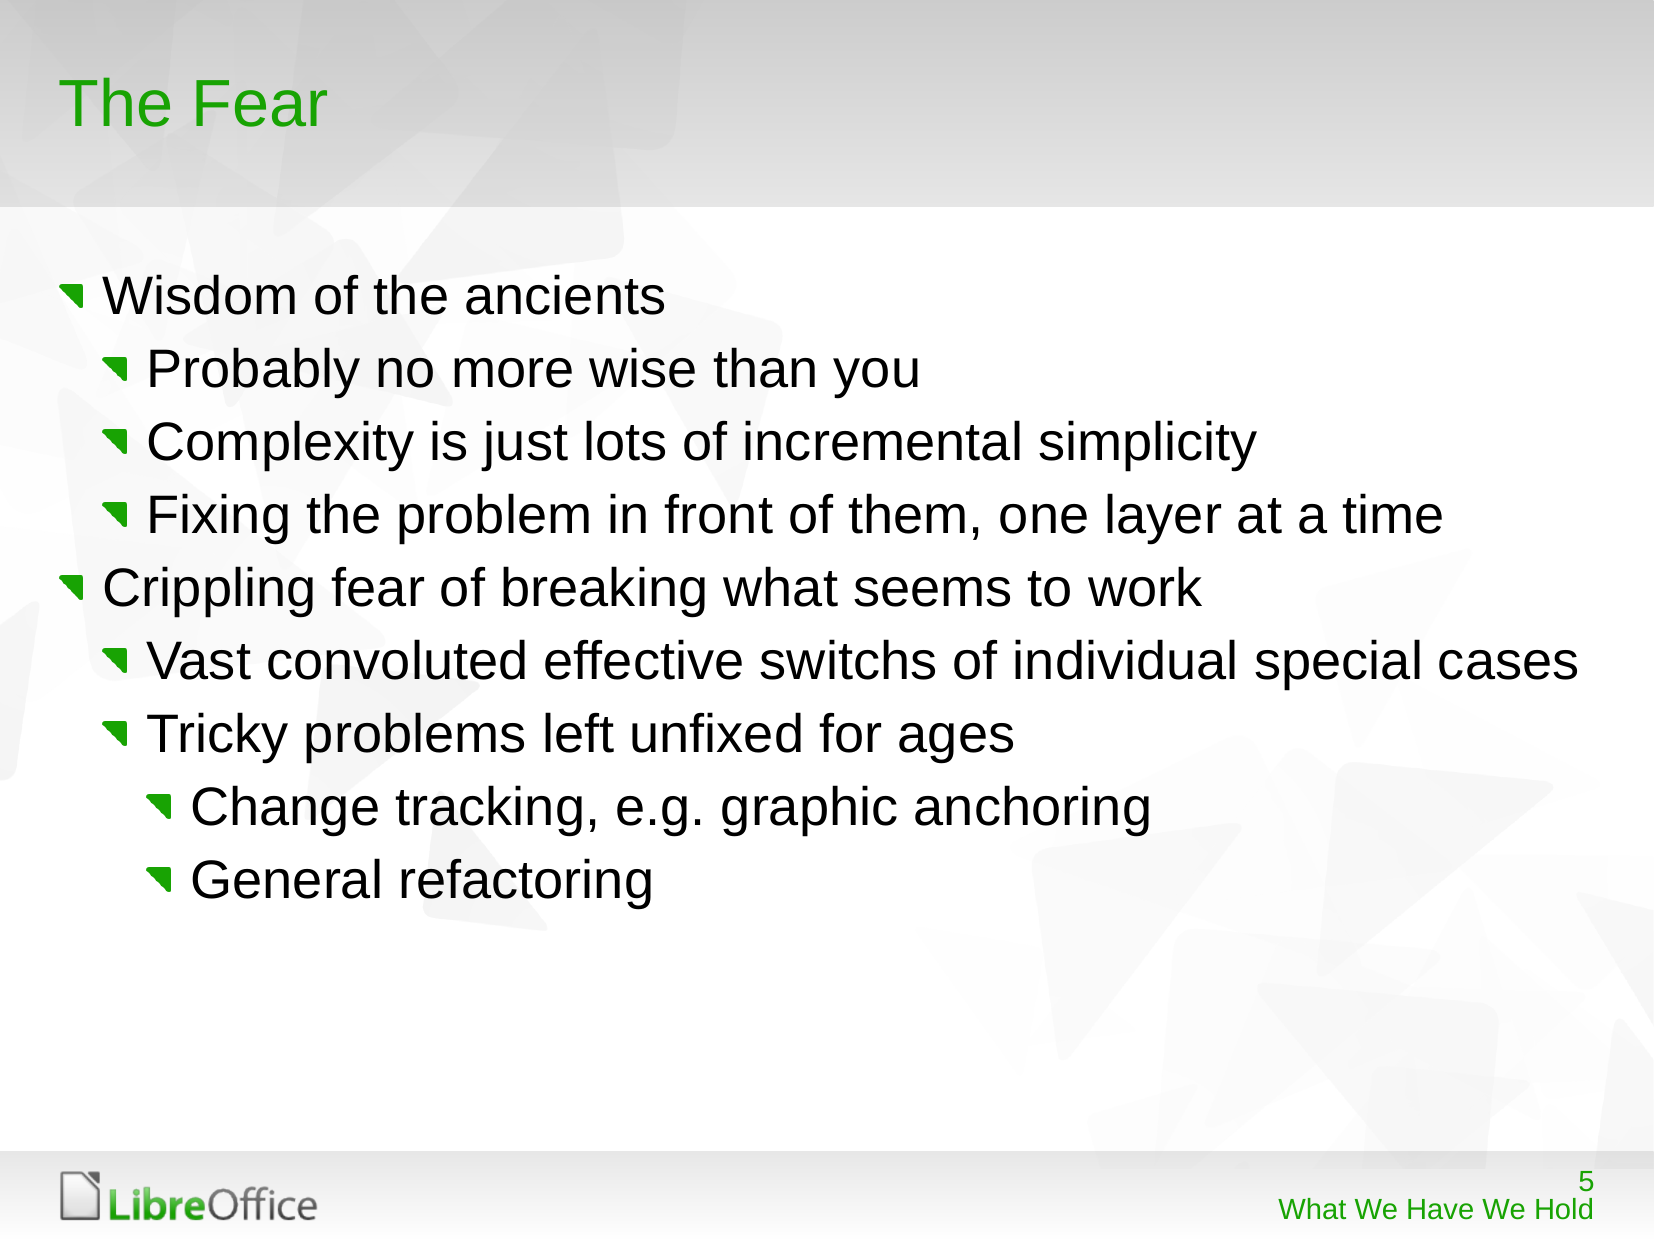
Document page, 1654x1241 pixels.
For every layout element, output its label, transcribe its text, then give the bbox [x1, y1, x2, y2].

list Wisdom of the ancients Probably no more wise than you Complexity is just lots of incremental simplicity Fixing the problem in front of them, one layer at a time Crippling fear of breaking what seems to work Vast convoluted effective switchs of individual special cases Tricky problems left unfixed for ages Change tracking, e.g. graphic anchoring General refactoring [59, 265, 1595, 1114]
picture [41, 1152, 337, 1240]
picture [915, 548, 1654, 1169]
picture [0, 0, 783, 931]
title The Fear [59, 29, 1595, 178]
